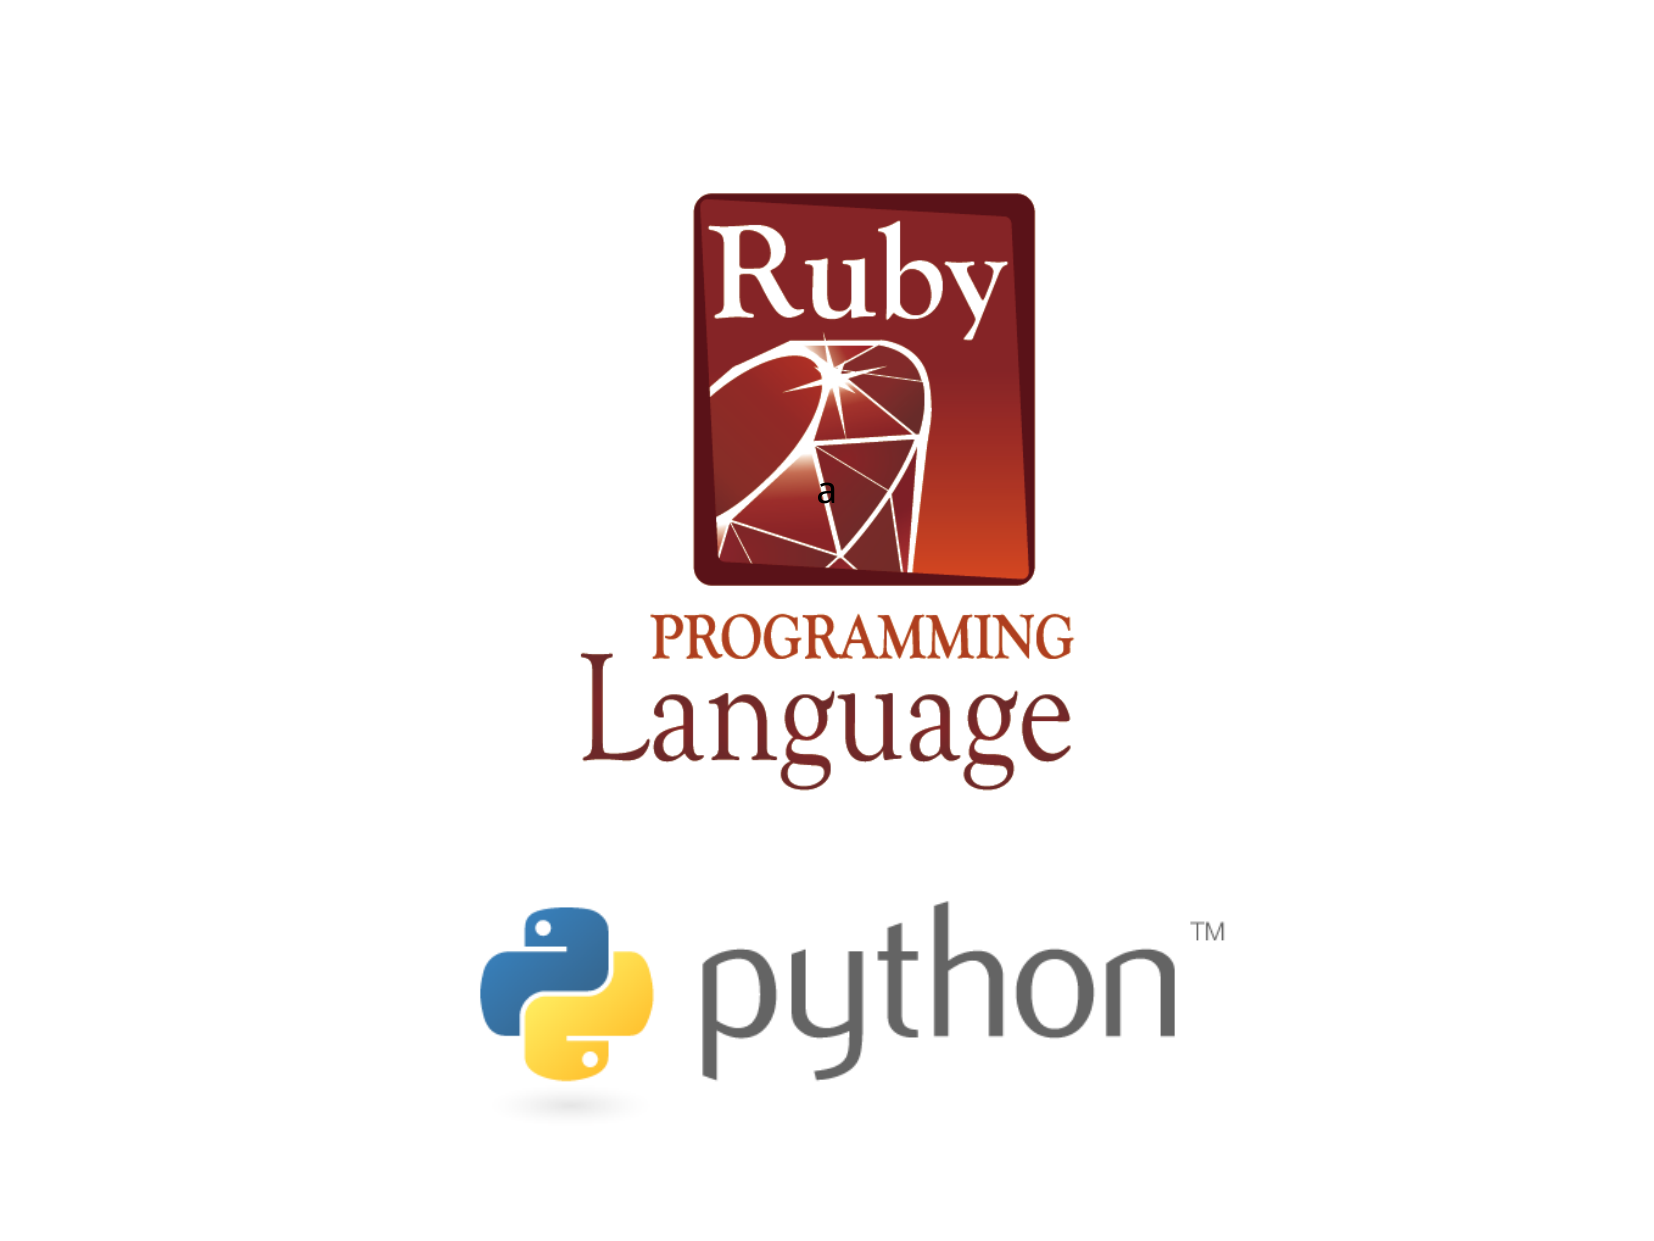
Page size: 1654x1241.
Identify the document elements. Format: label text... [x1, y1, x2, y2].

text_box a [575, 180, 1078, 798]
picture [357, 856, 1297, 1174]
